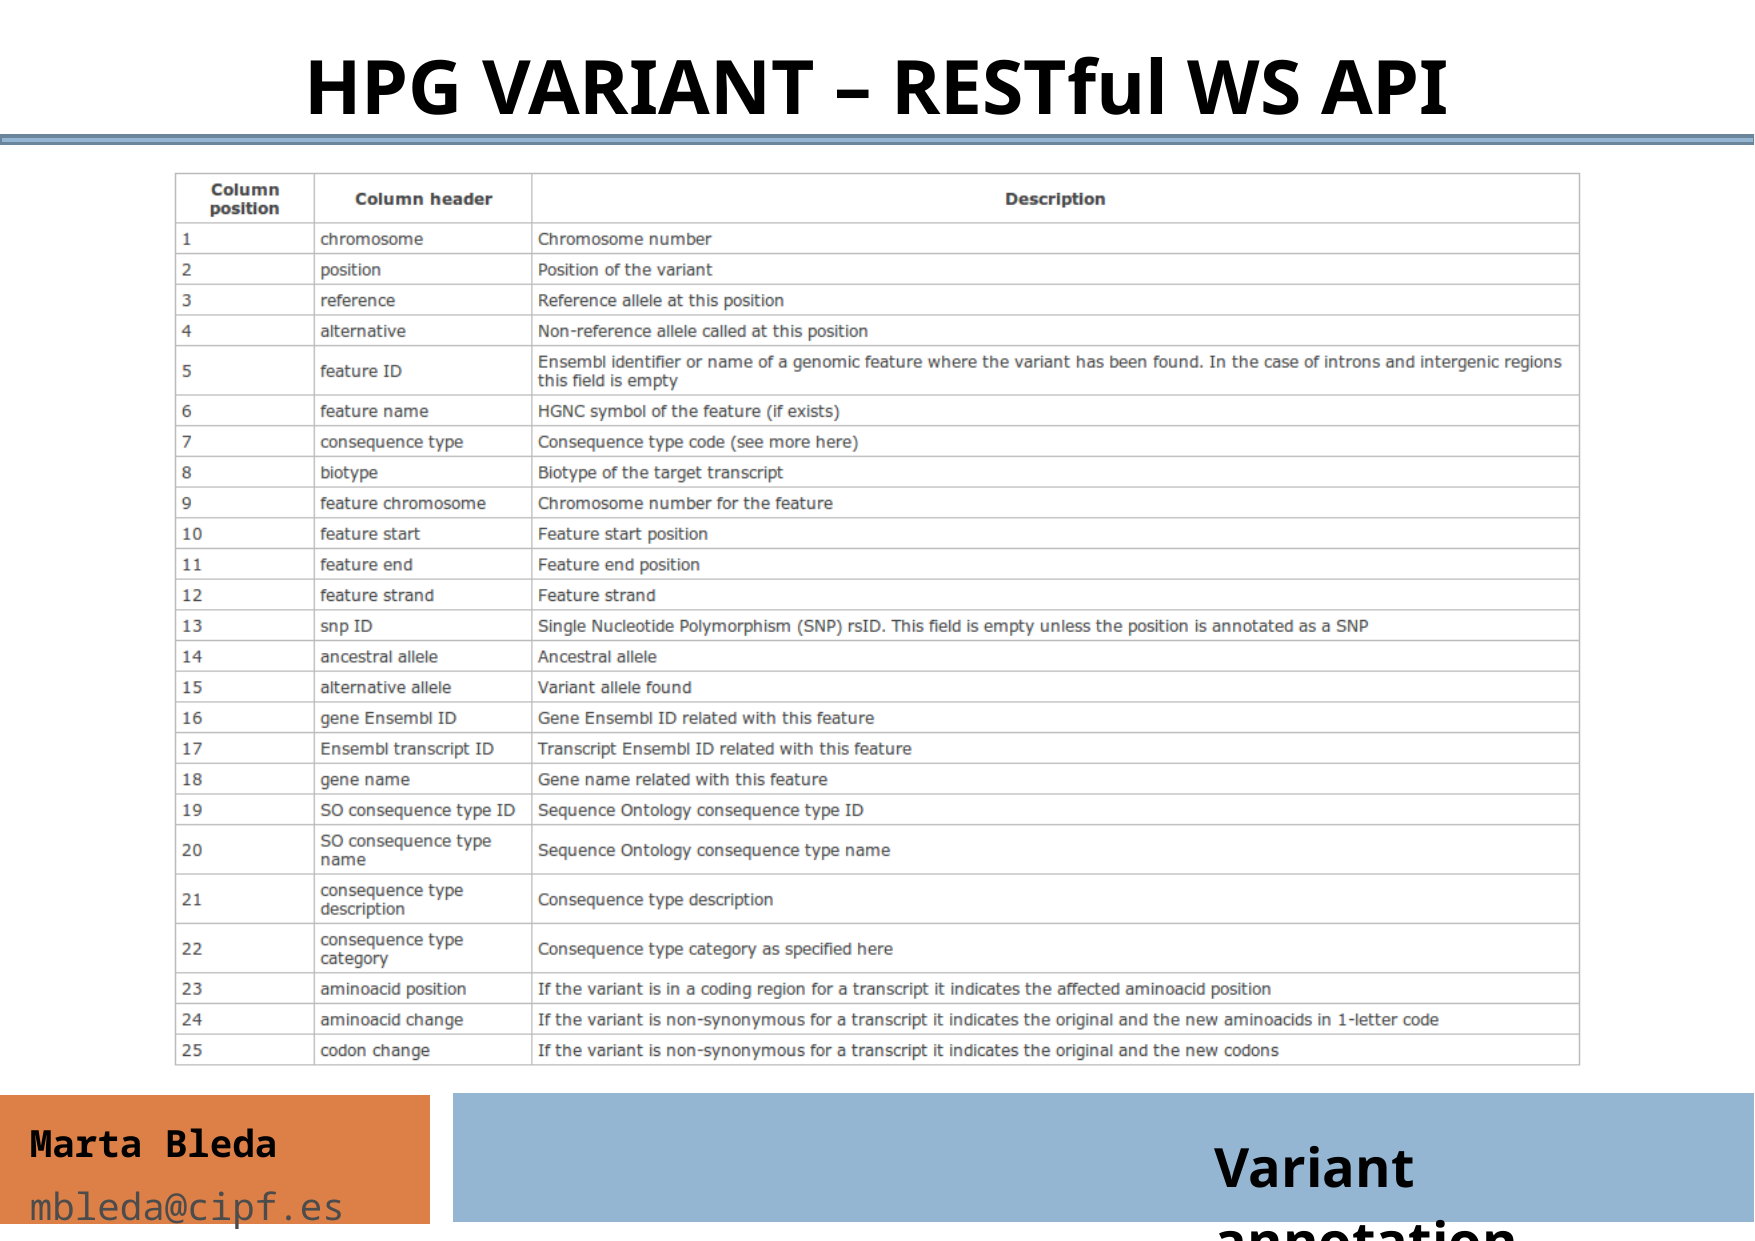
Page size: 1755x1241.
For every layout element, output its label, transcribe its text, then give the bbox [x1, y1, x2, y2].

text_box Marta Bleda mbleda@cipf.es [15, 1110, 406, 1213]
text_box Variant annotation [1200, 1122, 1726, 1200]
picture [171, 169, 1583, 1071]
text_box [0, 136, 1754, 144]
text_box HPG VARIANT – RESTful WS API [67, 27, 1688, 129]
